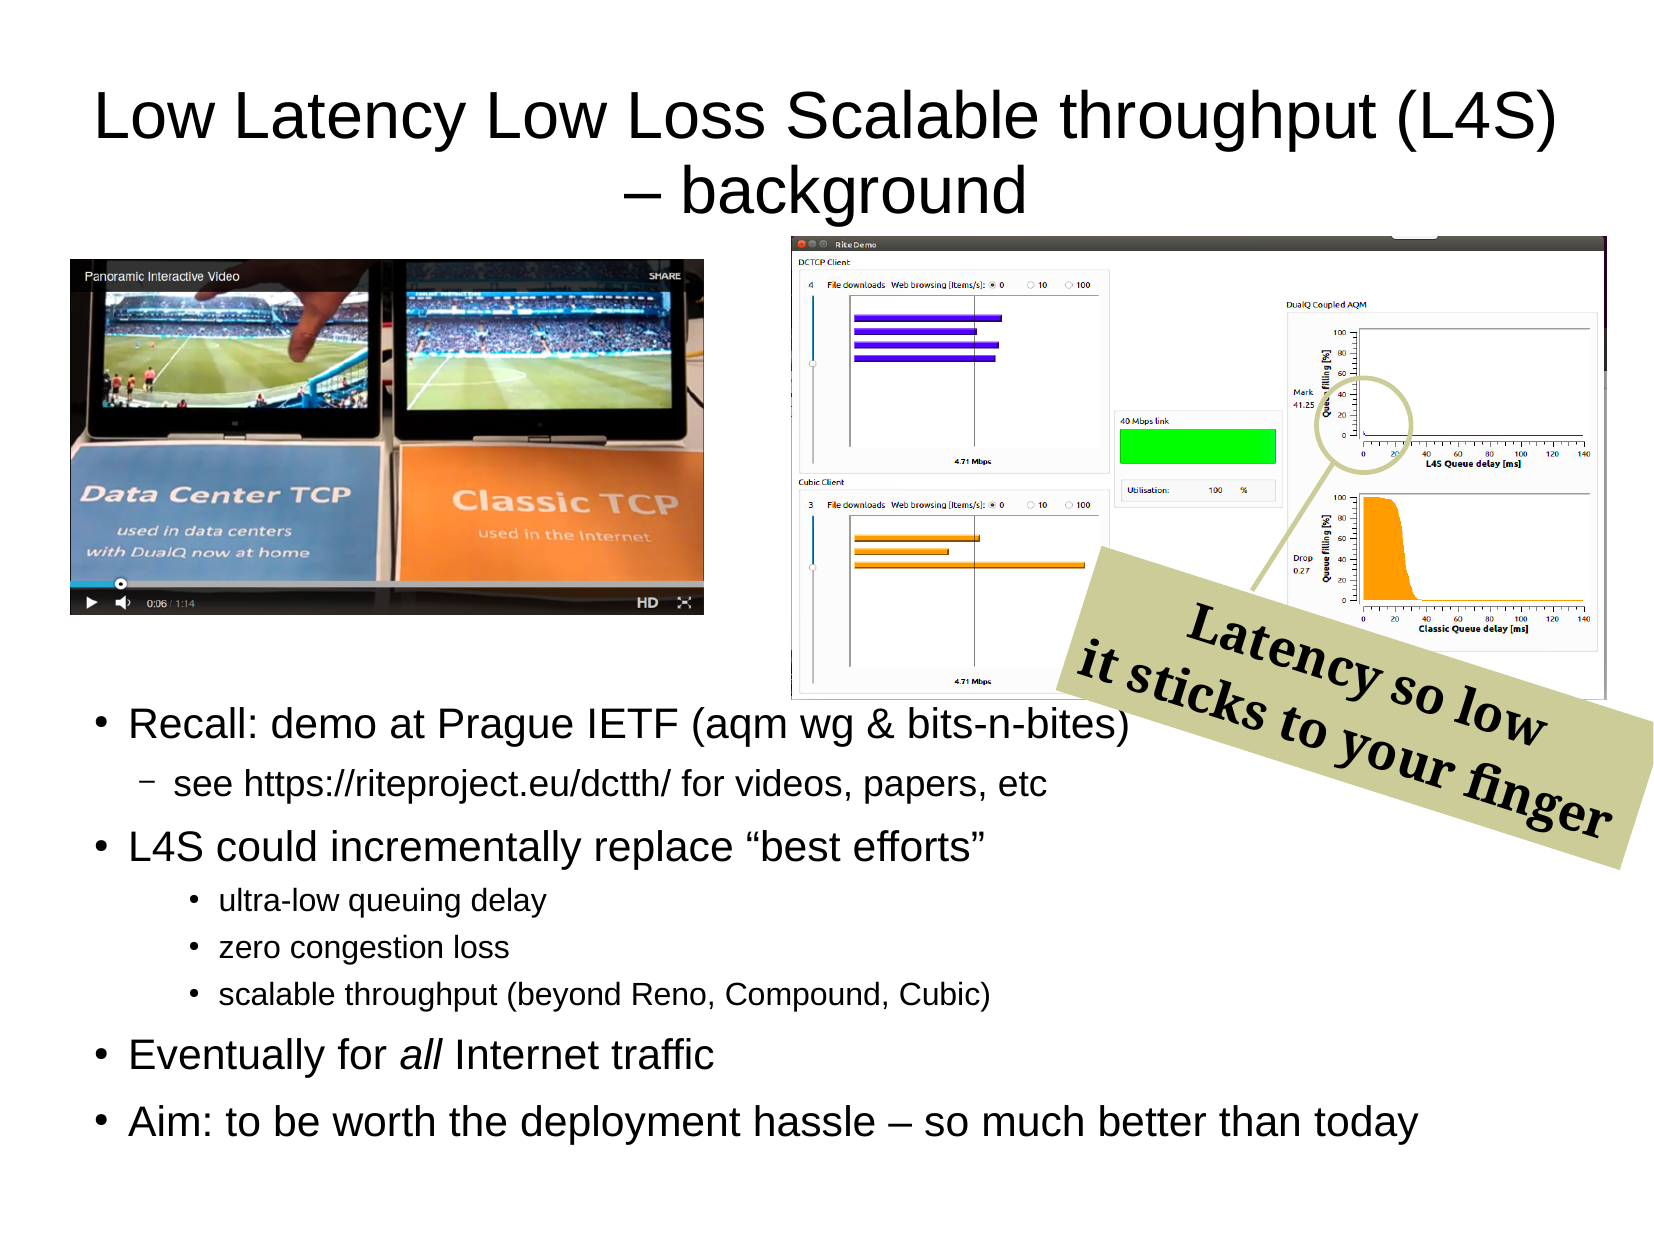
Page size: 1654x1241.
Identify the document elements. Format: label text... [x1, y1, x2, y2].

text_box Latency so low it sticks to your finger [1062, 545, 1654, 849]
list Recall: demo at Prague IETF (aqm wg & bits-n-bites) see https://riteproject.eu/dctth/ for videos, papers, etc L4S could incrementally replace “best efforts” ultra-low queuing delay zero congestion loss scalable throughput (beyond Reno, Compound, Cubic) Eventually for all Internet traffic Aim: to be worth the deployment hassle – so much better than today [82, 699, 1571, 1146]
picture [70, 259, 704, 615]
title Low Latency Low Loss Scalable throughput (L4S) – background [82, 49, 1571, 257]
picture [791, 236, 1607, 700]
